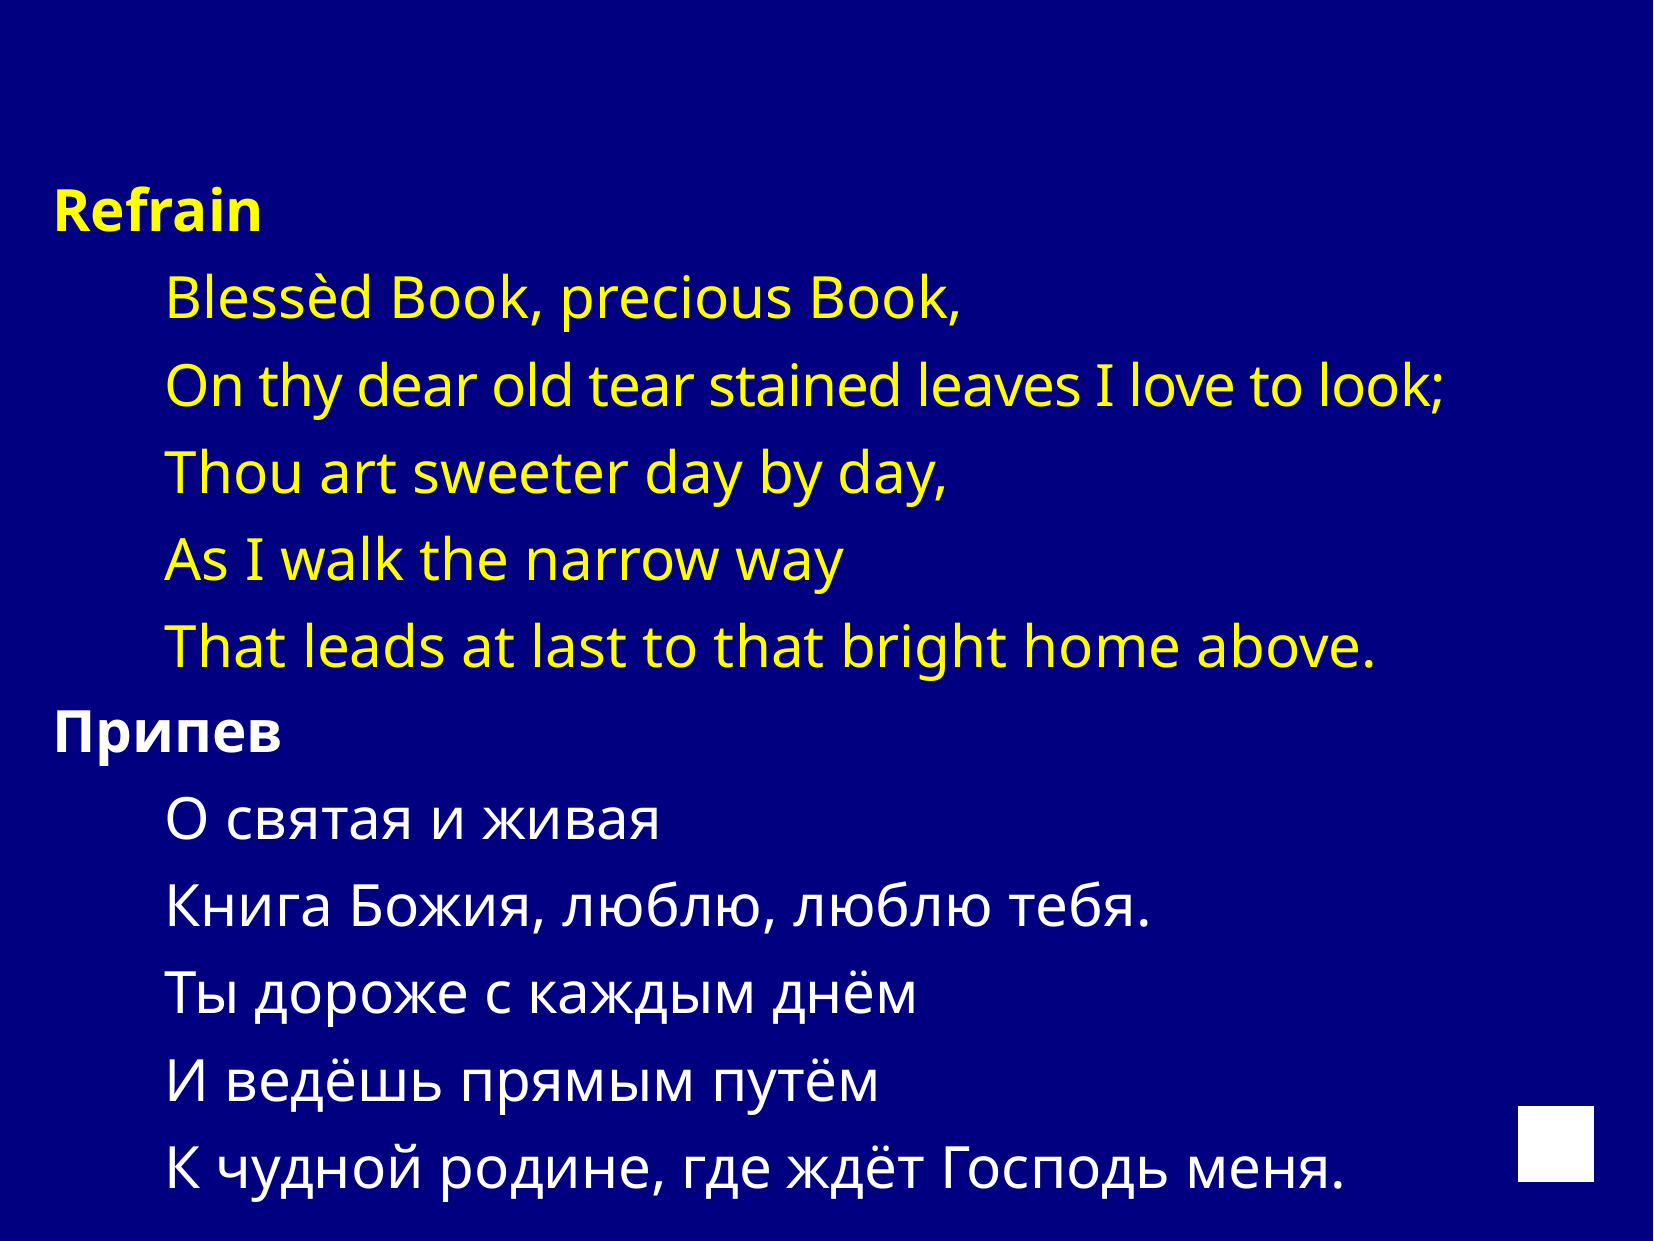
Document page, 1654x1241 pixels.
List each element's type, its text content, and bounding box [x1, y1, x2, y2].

text_box [1518, 1163, 1594, 1182]
text_box Припев О святая и живая Книга Божия, люблю, люблю тебя. Ты дороже с каждым днём И ведёшь прямым путём К чудной родине, где ждёт Господь меня. [37, 675, 1653, 1163]
text_box Refrain Blessèd Book, precious Book, On thy dear old tear stained leaves I love to look; Thou art sweeter day by day, As I walk the narrow way That leads at last to that bright home above. [37, 75, 1653, 638]
